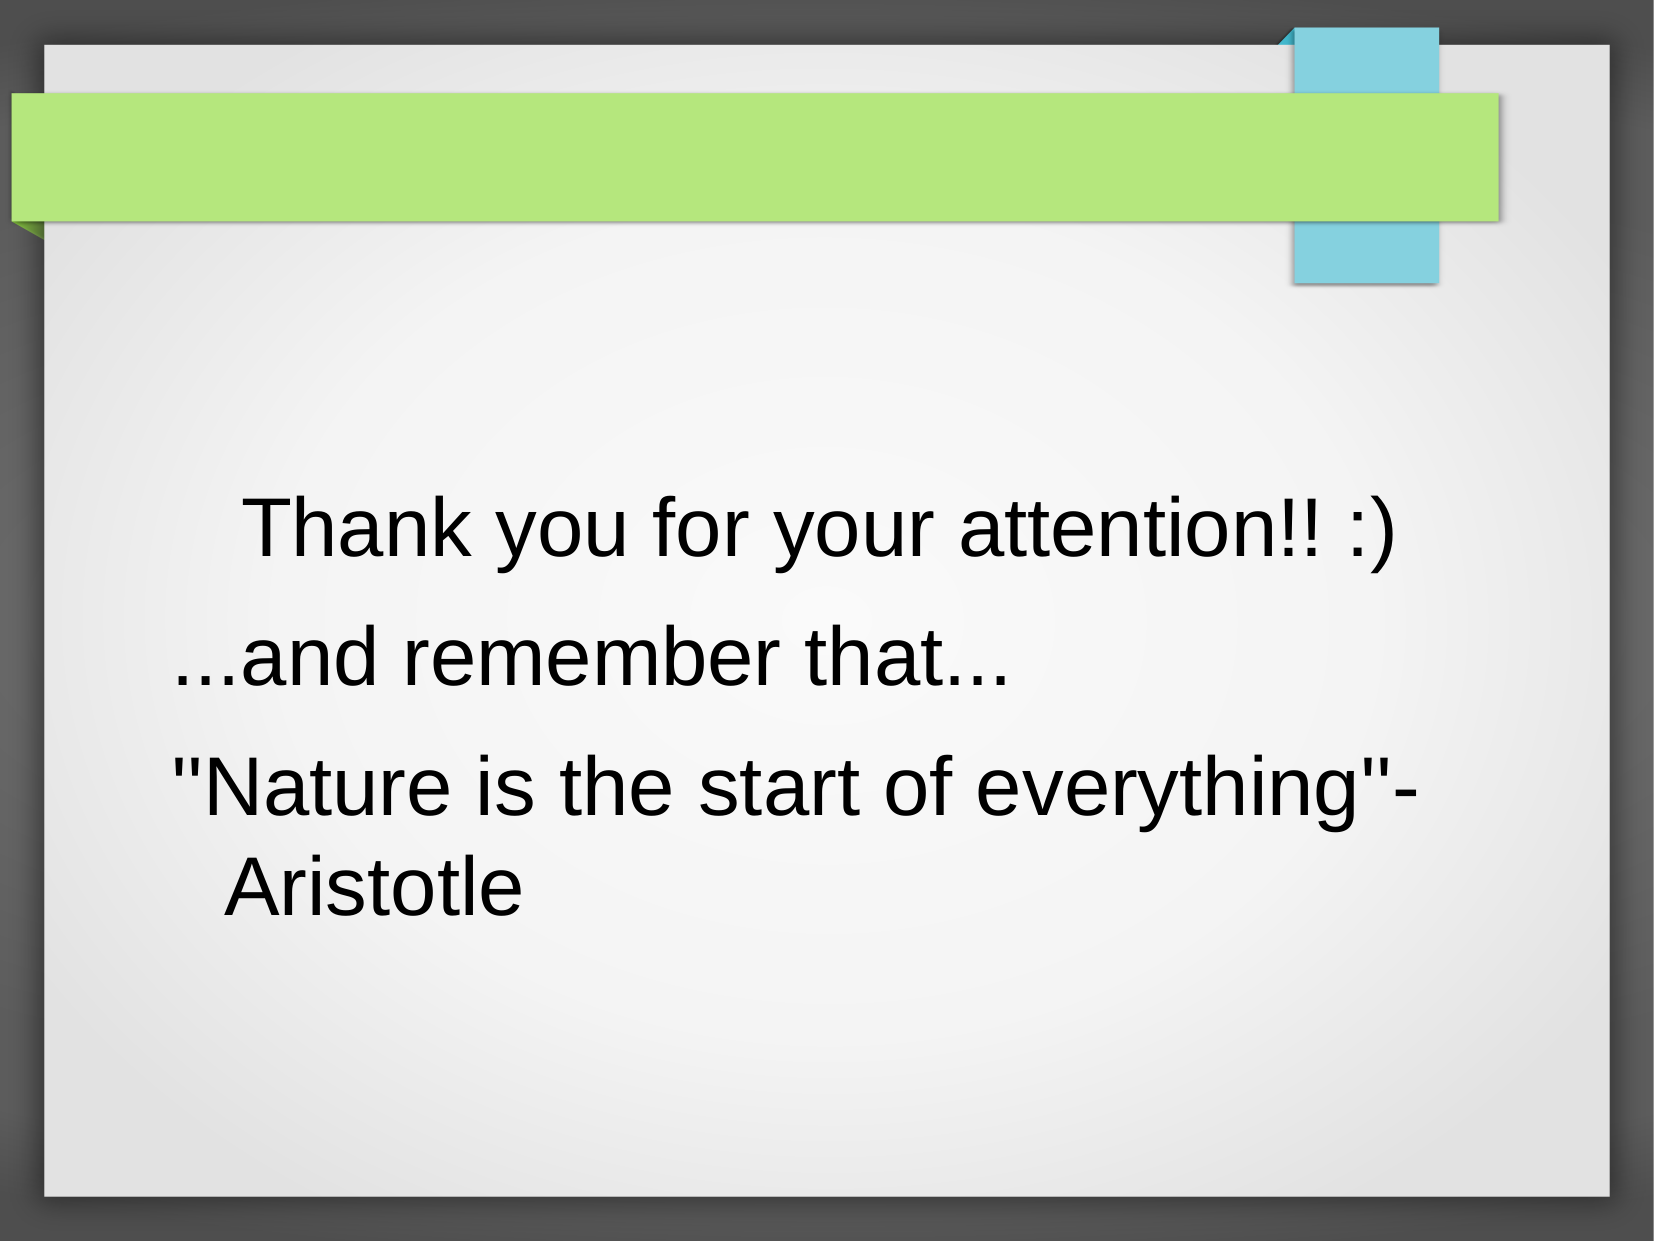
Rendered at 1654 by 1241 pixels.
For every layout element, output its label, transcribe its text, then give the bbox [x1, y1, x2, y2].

list Thank you for your attention!! :) ...and remember that... ''Nature is the start of everything''-Aristotle [82, 343, 1538, 1063]
